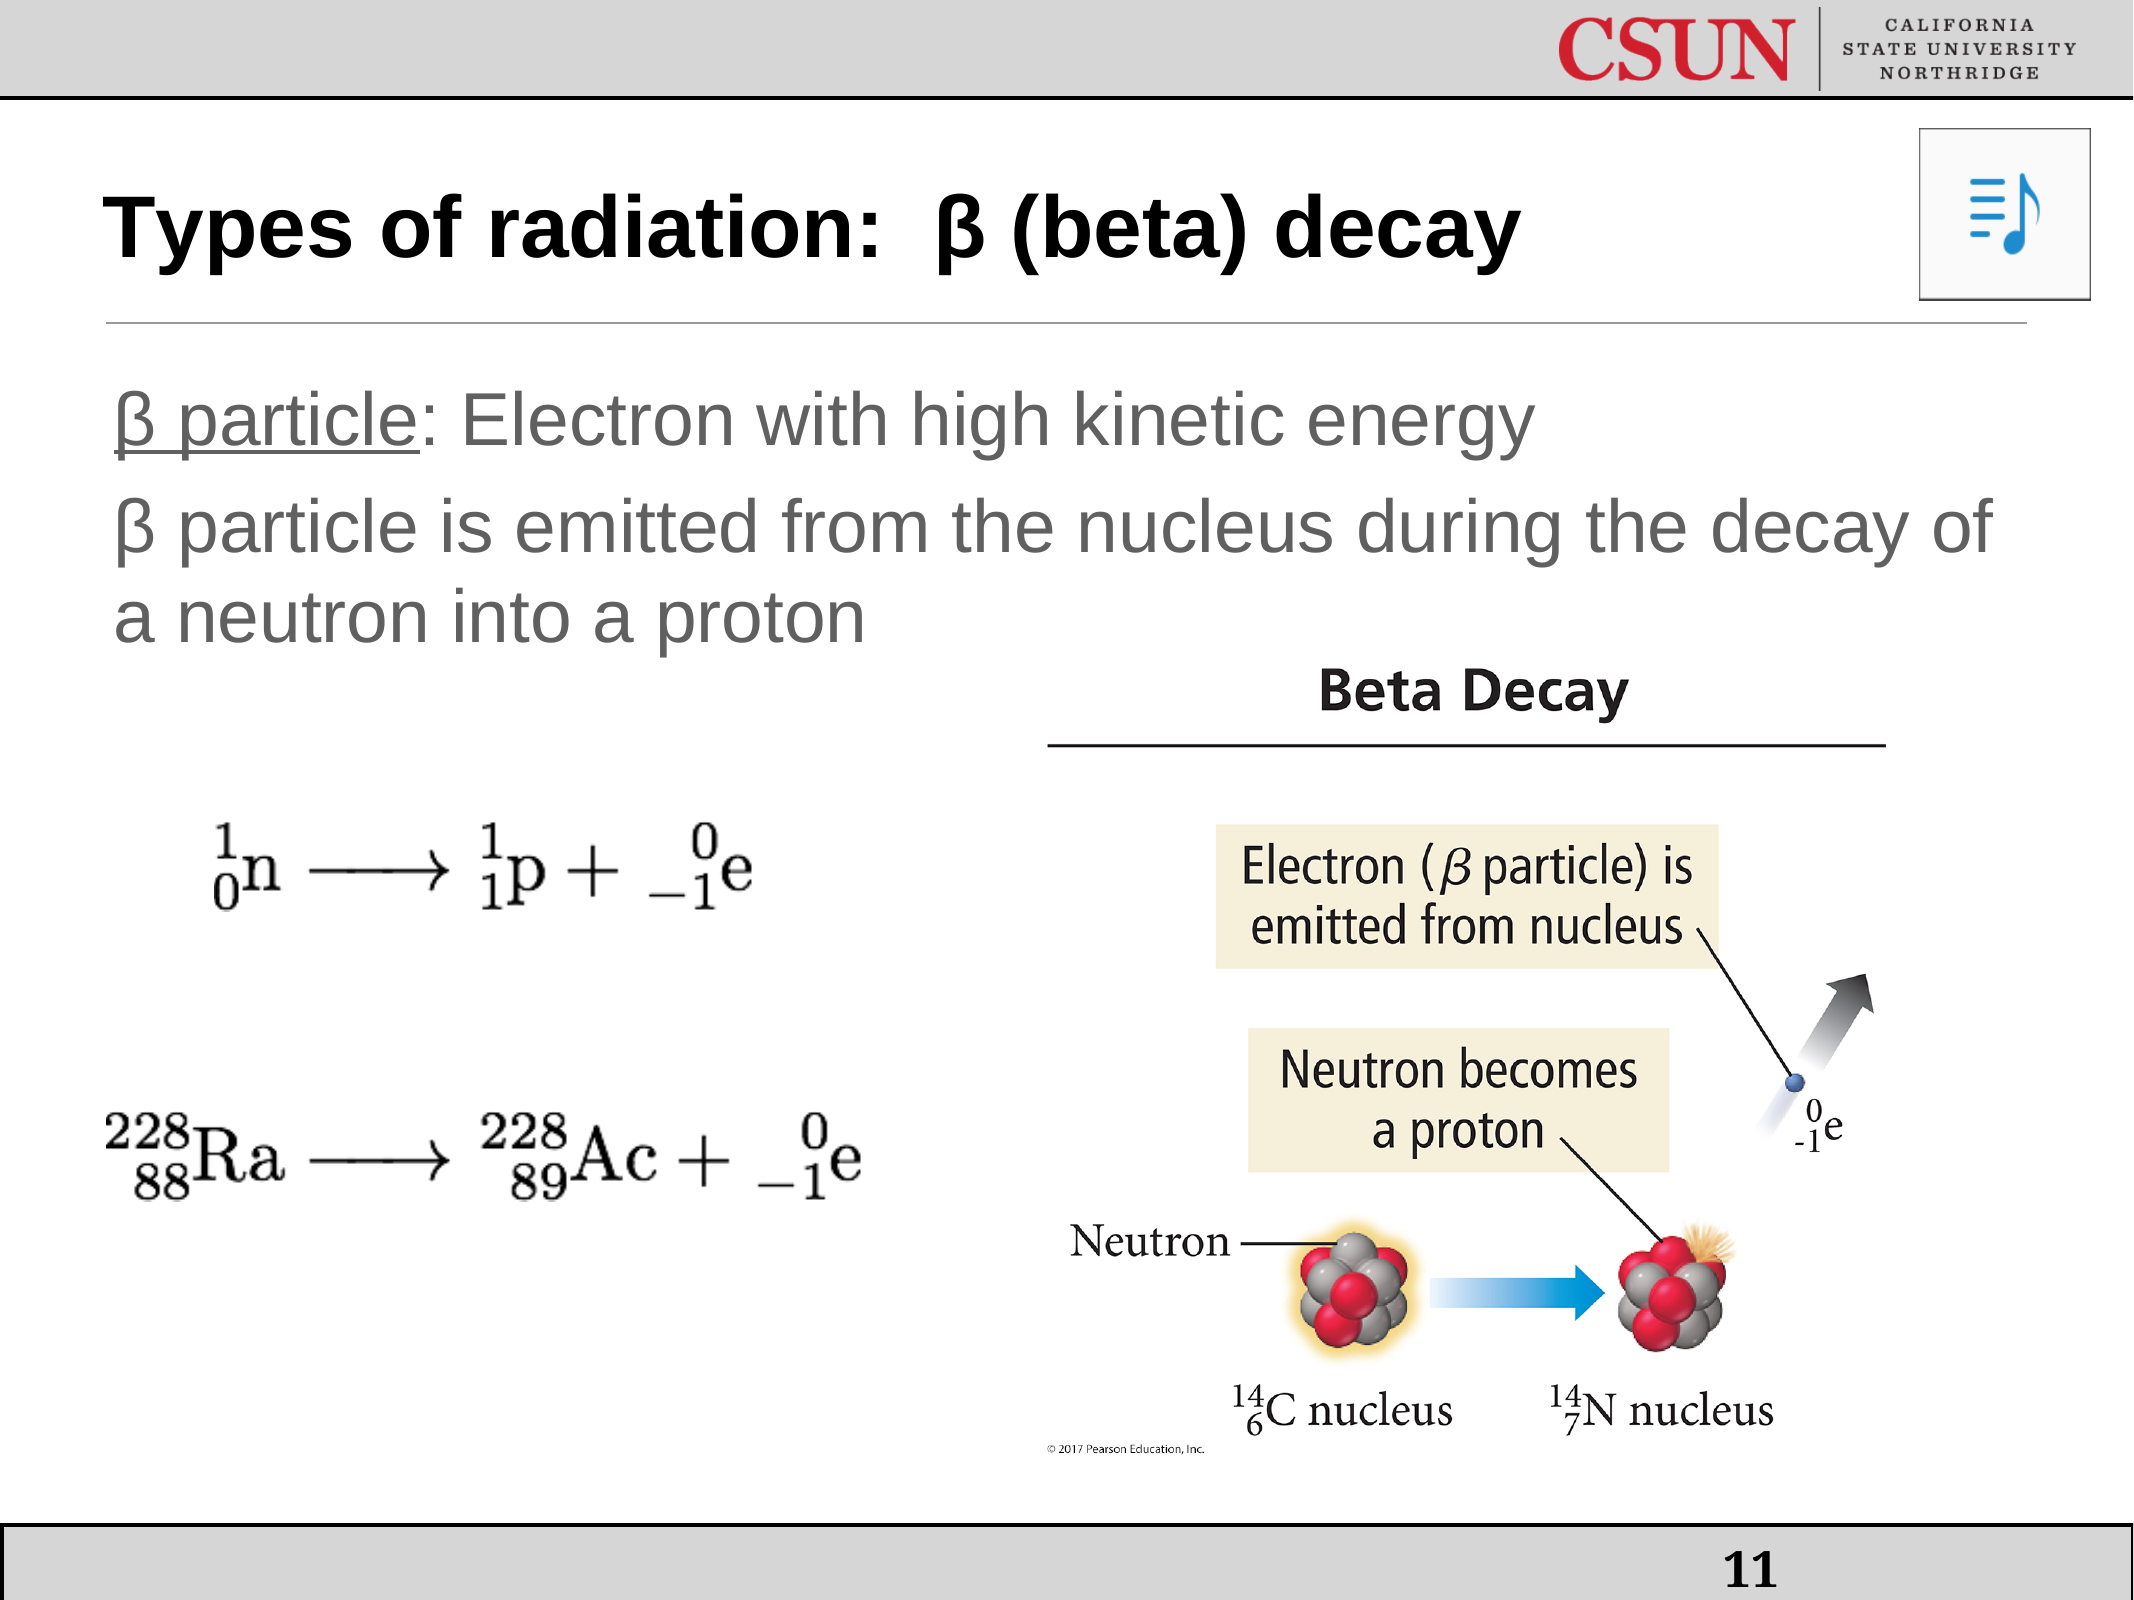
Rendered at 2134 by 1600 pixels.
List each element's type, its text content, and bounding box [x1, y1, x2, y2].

text_box [1917, 127, 2093, 302]
picture [214, 821, 754, 912]
picture [106, 1111, 863, 1202]
title Types of radiation: β (beta) decay [93, 104, 2040, 284]
picture [1559, 7, 2076, 91]
picture [1039, 660, 1894, 1460]
list β particle: Electron with high kinetic energy β particle is emitted from the nucleus during the decay of a neutron into a proton [61, 362, 2008, 716]
